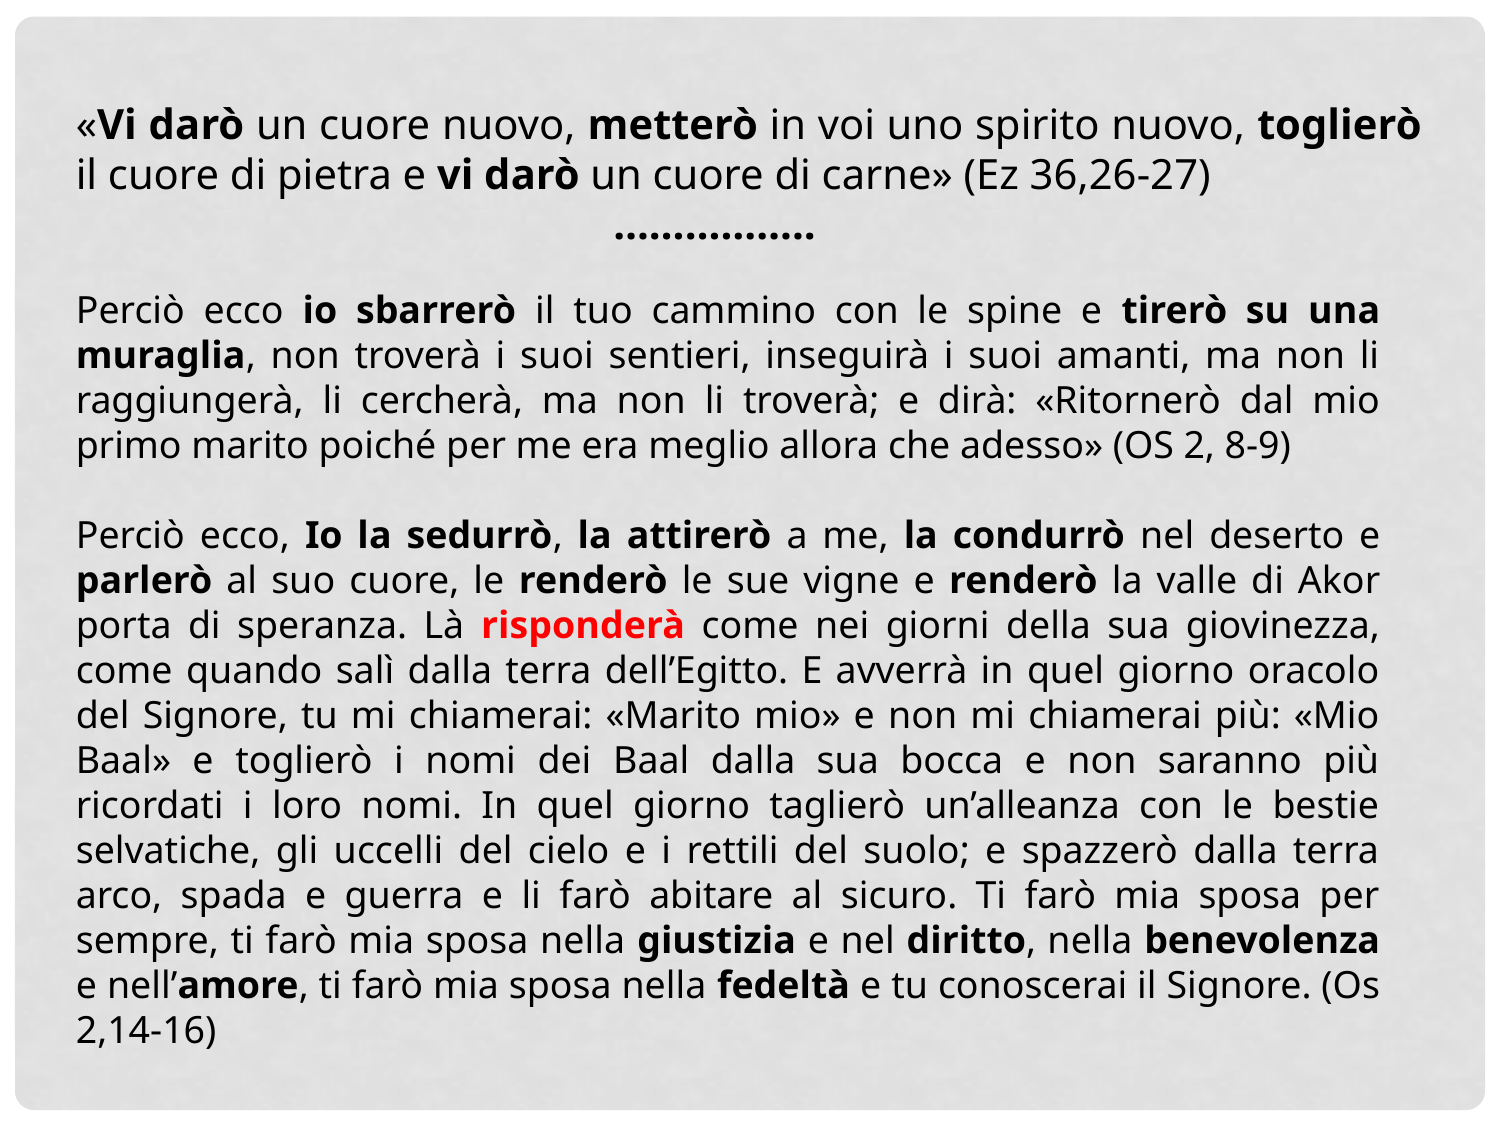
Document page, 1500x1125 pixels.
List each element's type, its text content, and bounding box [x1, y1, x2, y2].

text_box «Vi darò un cuore nuovo, metterò in voi uno spirito nuovo, toglierò il cuore di pietra e vi darò un cuore di carne» (Ez 36,26-27) …………….. [60, 90, 1443, 257]
text_box Perciò ecco io sbarrerò il tuo cammino con le spine e tirerò su una muraglia, non troverà i suoi sentieri, inseguirà i suoi amanti, ma non li raggiungerà, li cercherà, ma non li troverà; e dirà: «Ritornerò dal mio primo marito poiché per me era meglio allora che adesso» (OS 2, 8-9) Perciò ecco, Io la sedurrò, la attirerò a me, la condurrò nel deserto e parlerò al suo cuore, le renderò le sue vigne e renderò la valle di Akor porta di speranza. Là risponderà come nei giorni della sua giovinezza, come quando salì dalla terra dell’Egitto. E avverrà in quel giorno oracolo del Signore, tu mi chiamerai: «Marito mio» e non mi chiamerai più: «Mio Baal» e toglierò i nomi dei Baal dalla sua bocca e non saranno più ricordati i loro nomi. In quel giorno taglierò un’alleanza con le bestie selvatiche, gli uccelli del cielo e i rettili del suolo; e spazzerò dalla terra arco, spada e guerra e li farò abitare al sicuro. Ti farò mia sposa per sempre, ti farò mia sposa nella giustizia e nel diritto, nella benevolenza e nell’amore, ti farò mia sposa nella fedeltà e tu conoscerai il Signore. (Os 2,14-16) [60, 278, 1396, 1067]
